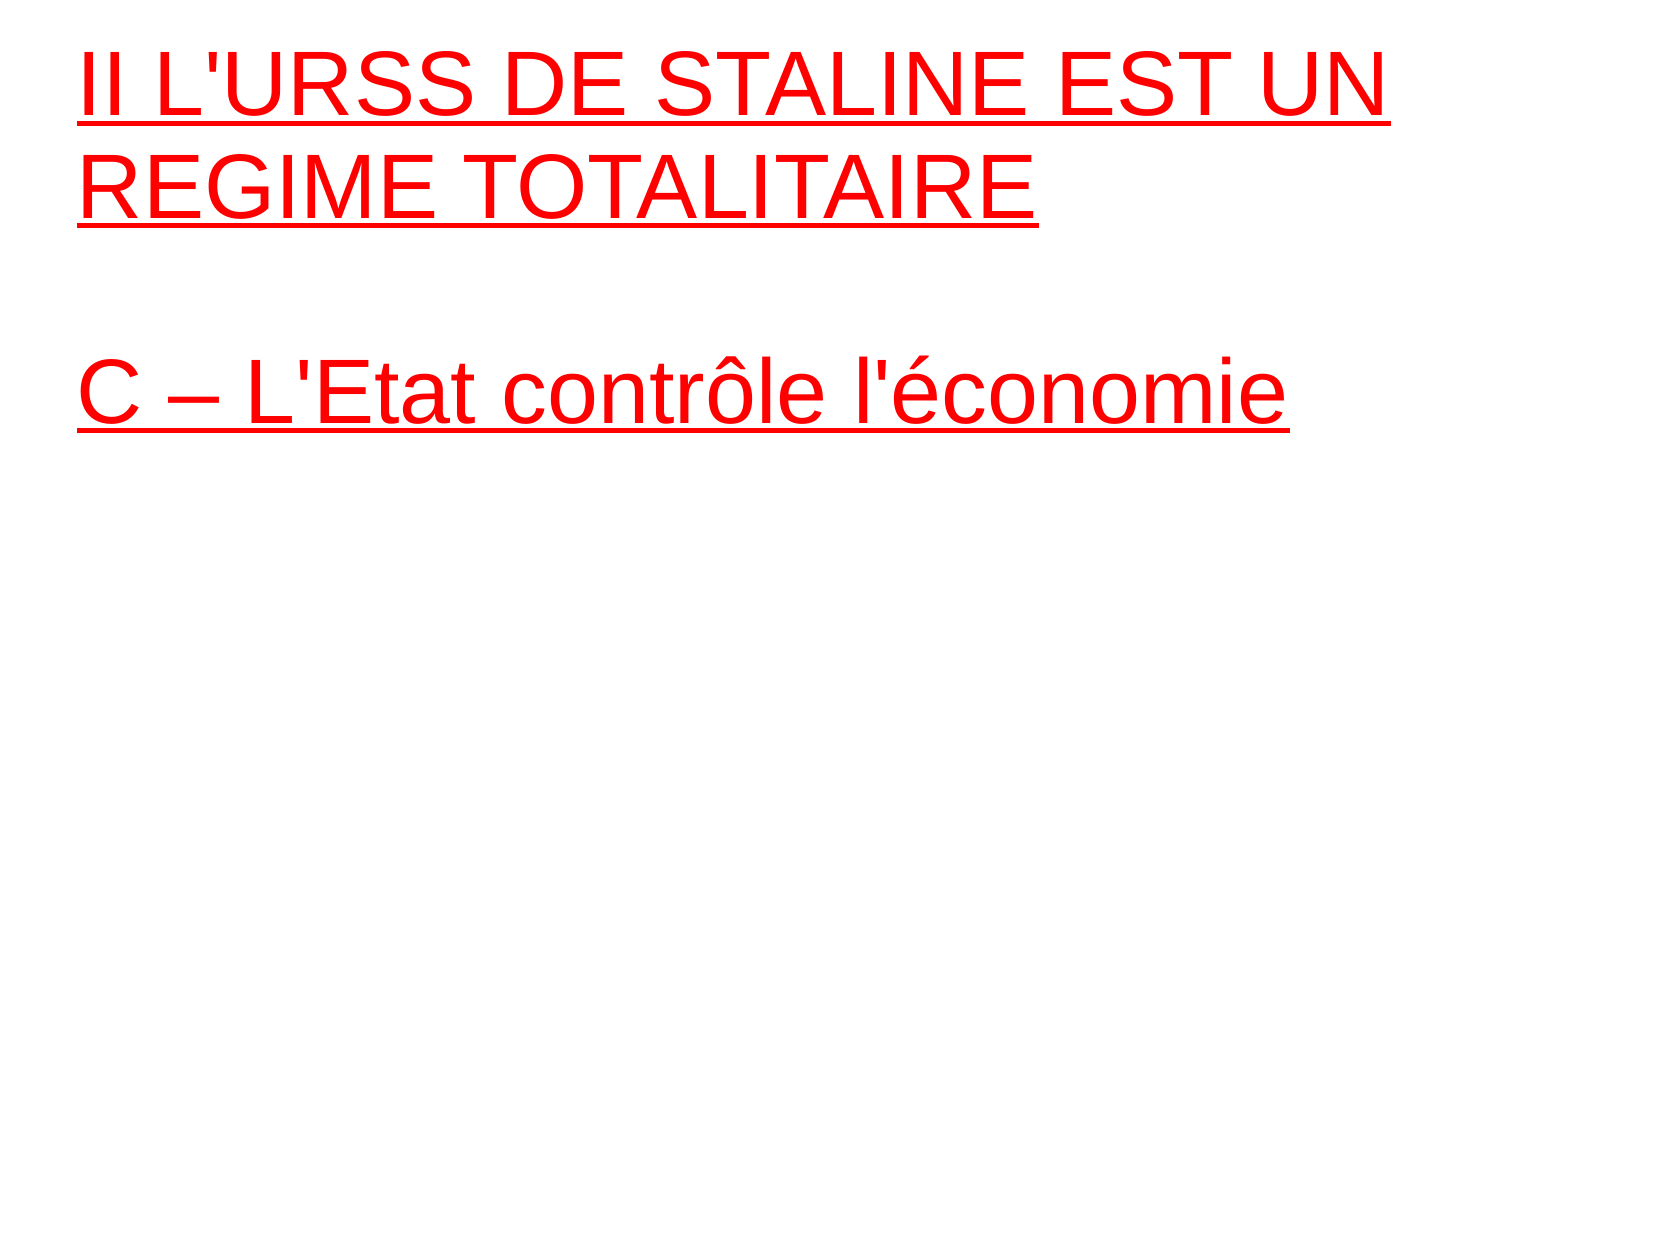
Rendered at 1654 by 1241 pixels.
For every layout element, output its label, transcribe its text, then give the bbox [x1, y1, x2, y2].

title II L'URSS DE STALINE EST UN REGIME TOTALITAIRE C – L'Etat contrôle l'économie [76, 32, 1565, 443]
